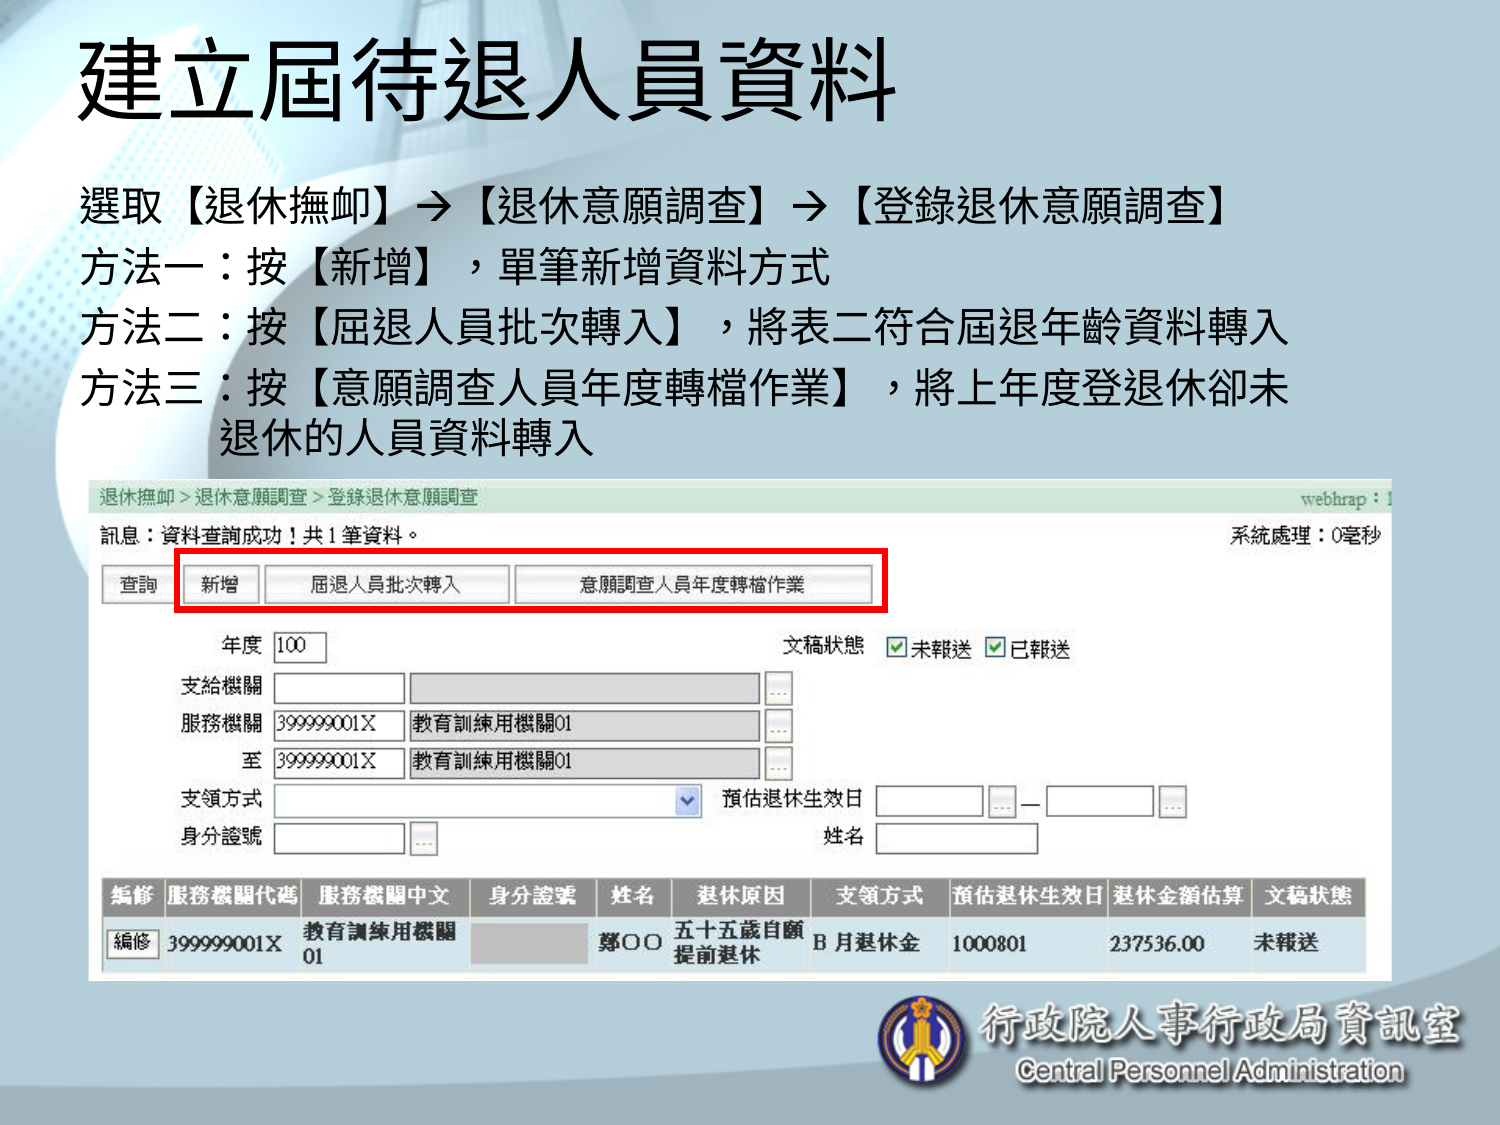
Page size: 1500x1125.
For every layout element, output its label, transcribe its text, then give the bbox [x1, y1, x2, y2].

list 選取【退休撫卹】【退休意願調查】【登錄退休意願調查】 方法一：按【新增】，單筆新增資料方式 方法二：按【屈退人員批次轉入】，將表二符合屆退年齡資料轉入 方法三：按【意願調查人員年度轉檔作業】，將上年度登退休卻未 退休的人員資料轉入 [64, 172, 1340, 848]
title 建立屆待退人員資料 [59, 19, 1317, 138]
picture [0, 0, 1500, 1125]
